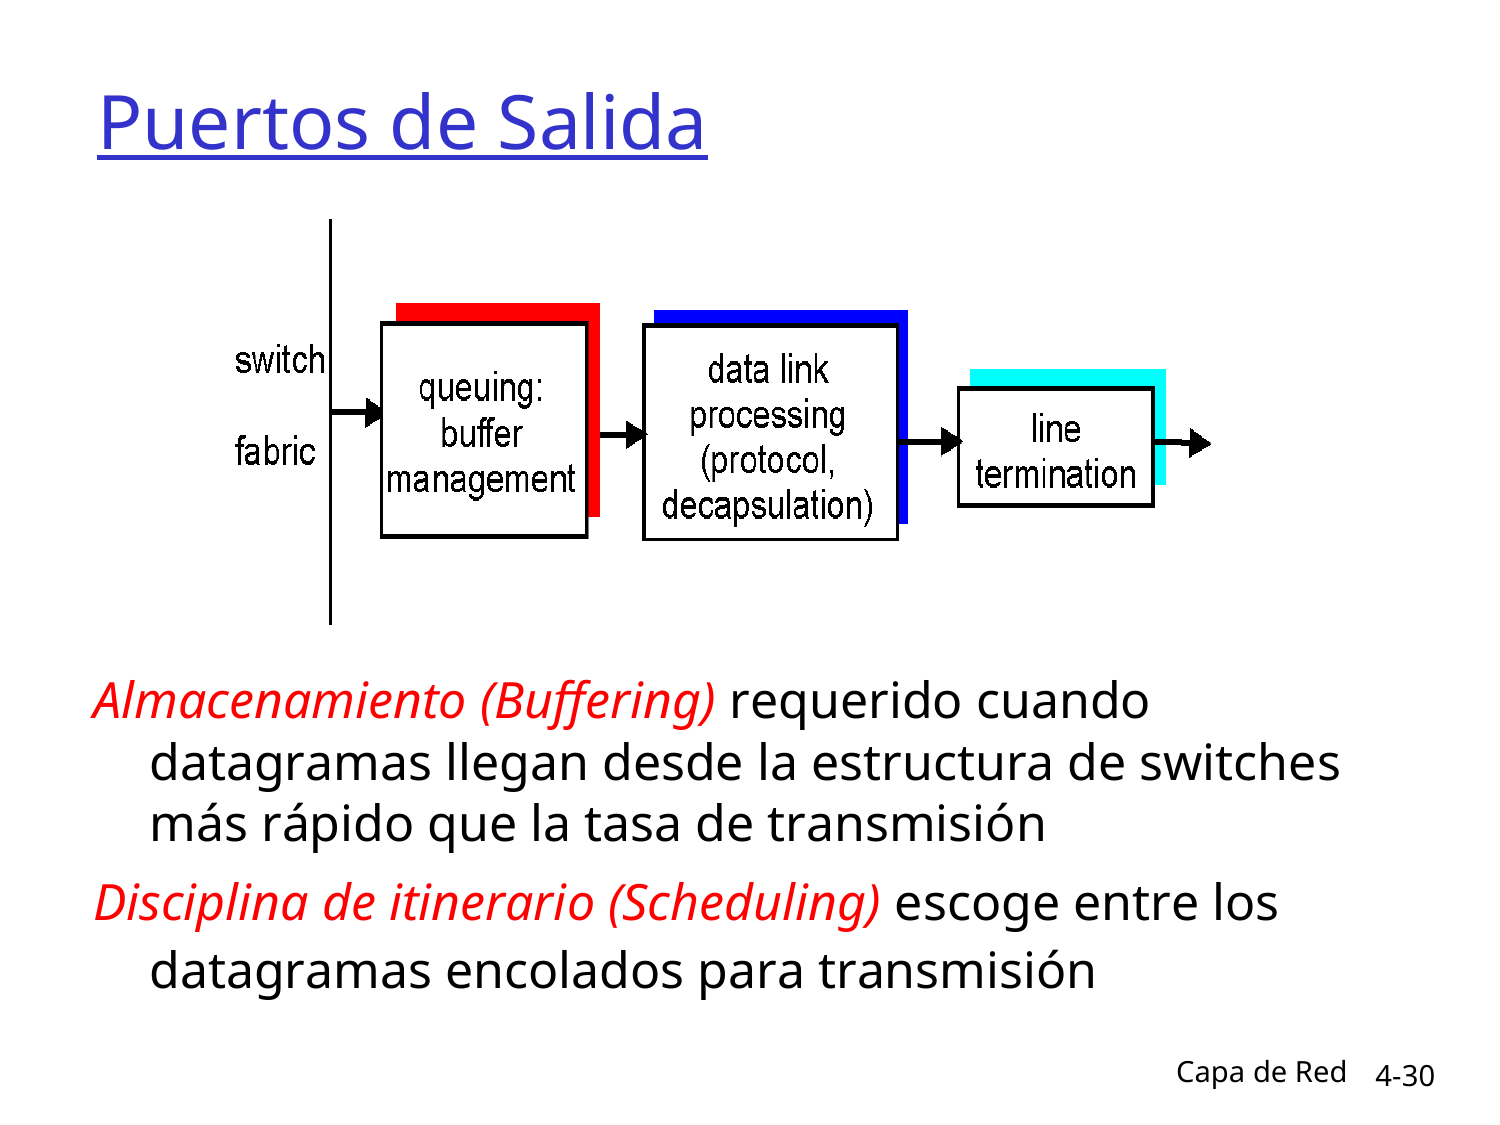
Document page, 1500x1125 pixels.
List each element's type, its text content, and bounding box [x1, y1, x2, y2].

title Puertos de Salida [82, 61, 1358, 182]
list Almacenamiento (Buffering) requerido cuando datagramas llegan desde la estructura de switches más rápido que la tasa de transmisión Disciplina de itinerario (Scheduling) escoge entre los datagramas encolados para transmisión [78, 662, 1368, 1024]
picture [235, 219, 1211, 625]
